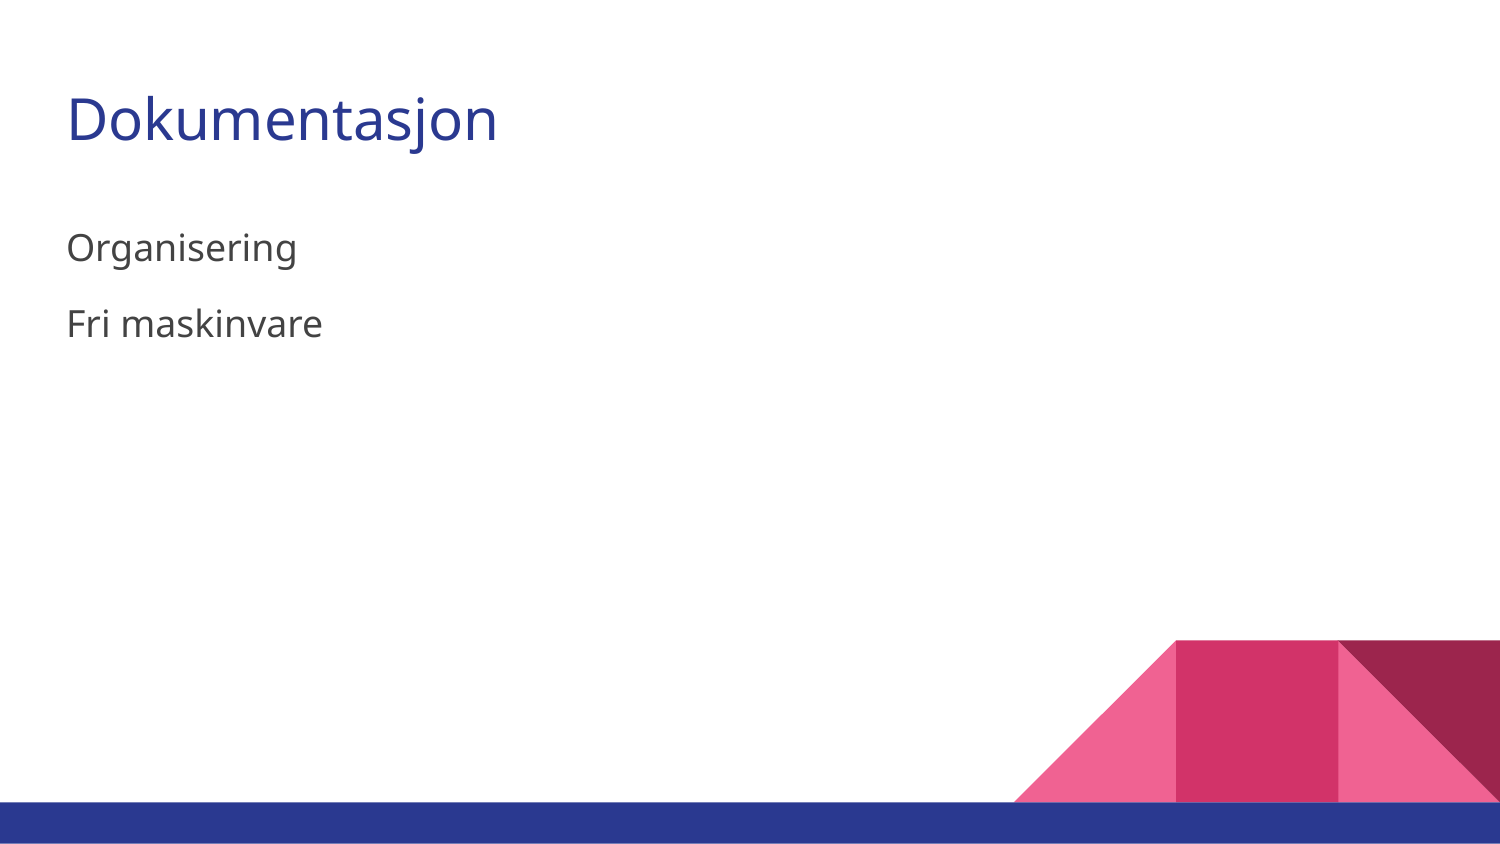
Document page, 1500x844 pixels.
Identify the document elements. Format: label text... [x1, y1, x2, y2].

list Organisering Fri maskinvare [51, 201, 1449, 750]
title Dokumentasjon [51, 67, 1449, 167]
